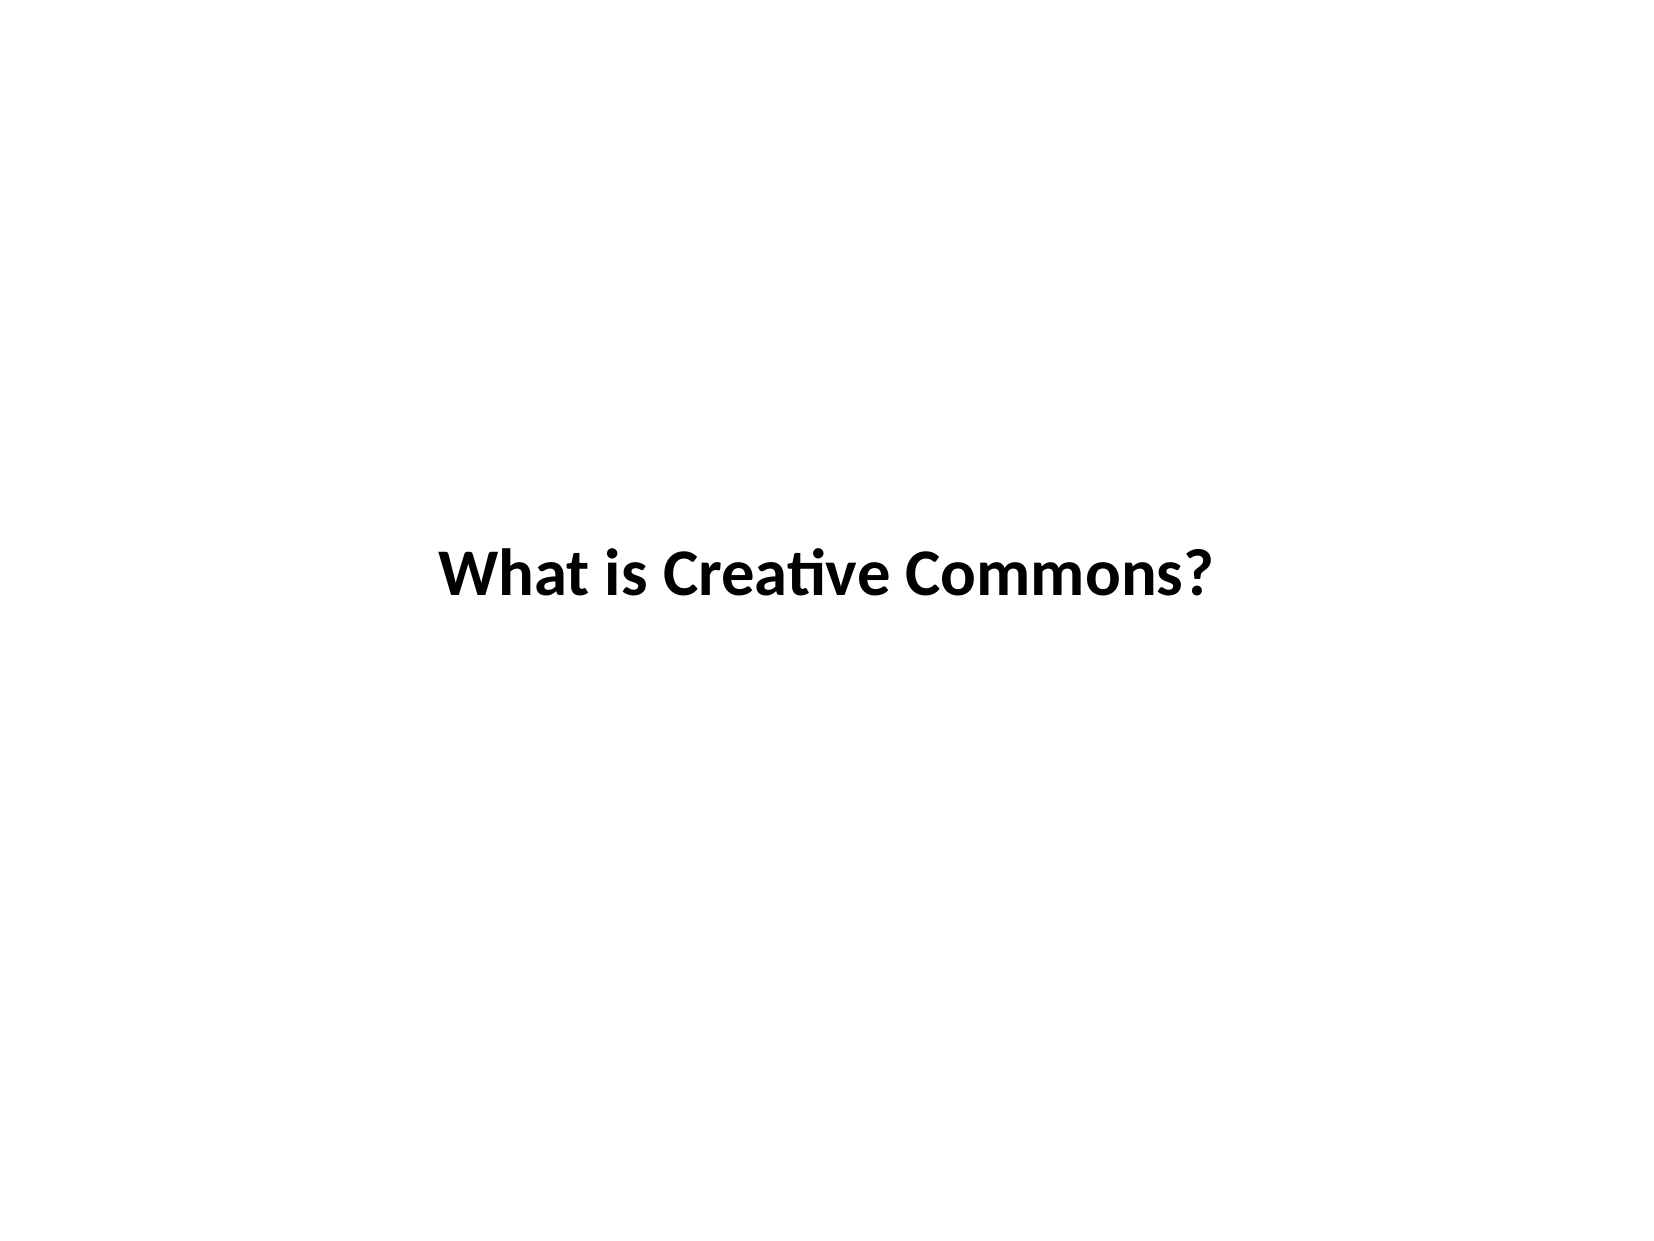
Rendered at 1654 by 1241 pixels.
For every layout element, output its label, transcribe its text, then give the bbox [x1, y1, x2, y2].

subtitle What is Creative Commons? [82, 56, 1571, 1102]
